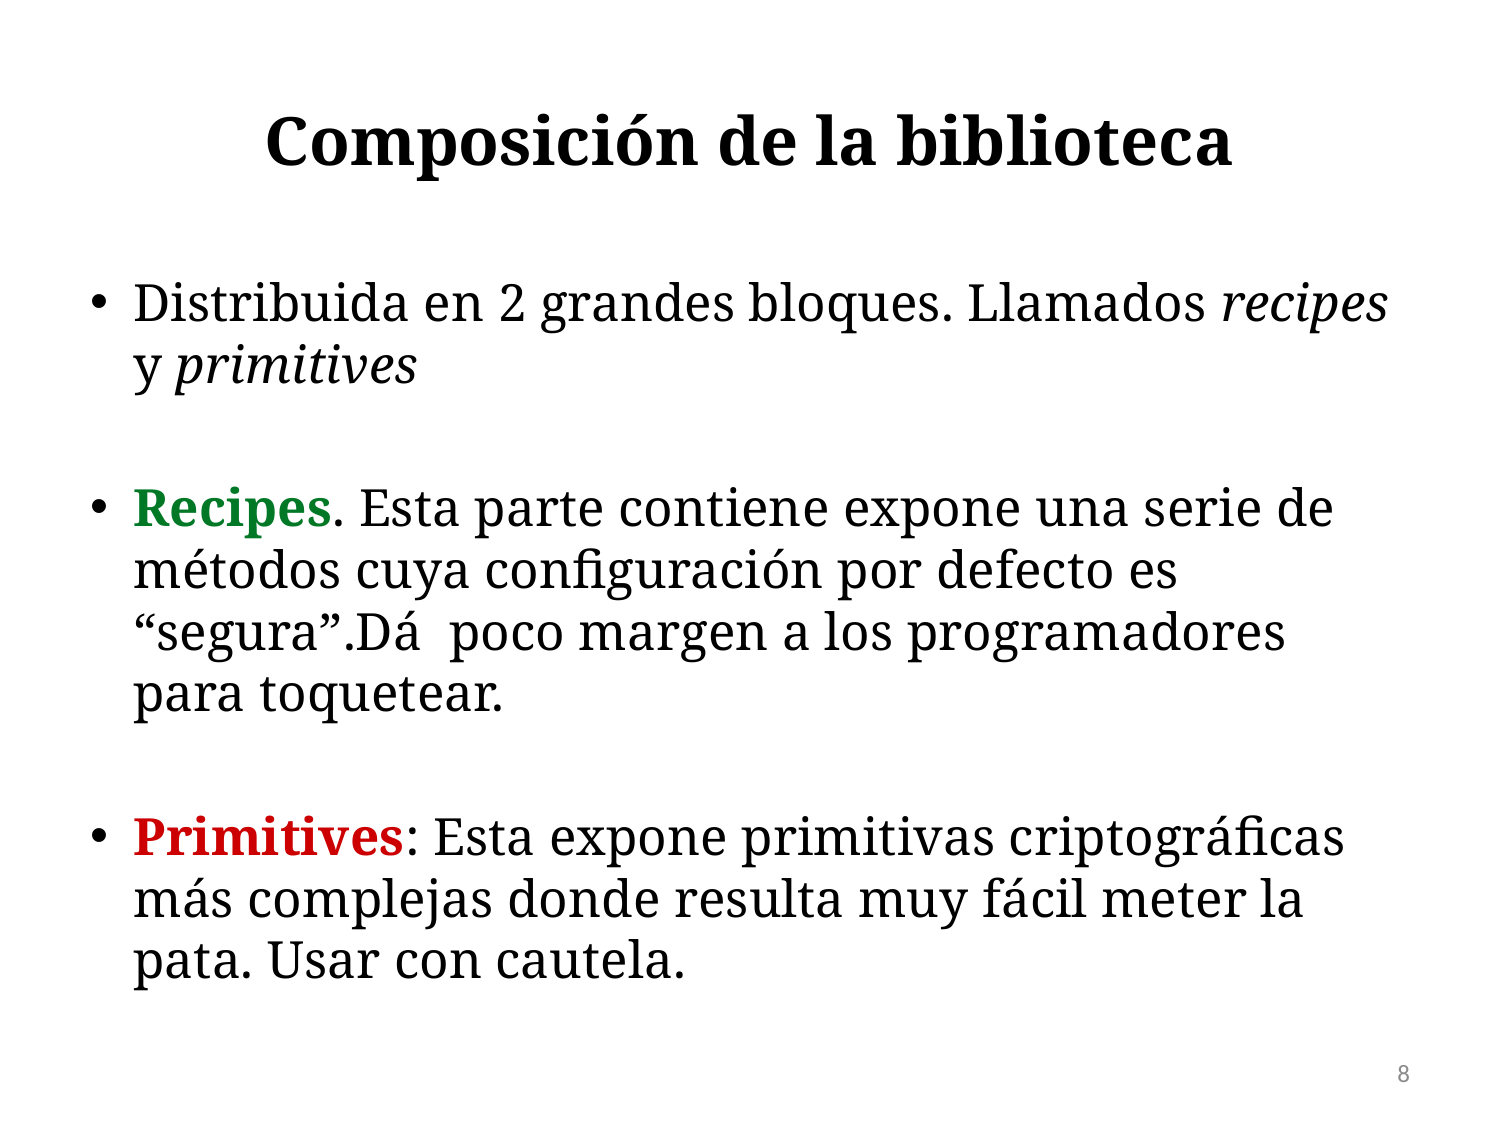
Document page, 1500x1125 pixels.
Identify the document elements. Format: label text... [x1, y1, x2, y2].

list Distribuida en 2 grandes bloques. Llamados recipes y primitives Recipes. Esta parte contiene expone una serie de métodos cuya configuración por defecto es “segura”.Dá poco margen a los programadores para toquetear. Primitives: Esta expone primitivas criptográficas más complejas donde resulta muy fácil meter la pata. Usar con cautela. [75, 262, 1425, 1005]
title Composición de la biblioteca [75, 45, 1425, 233]
